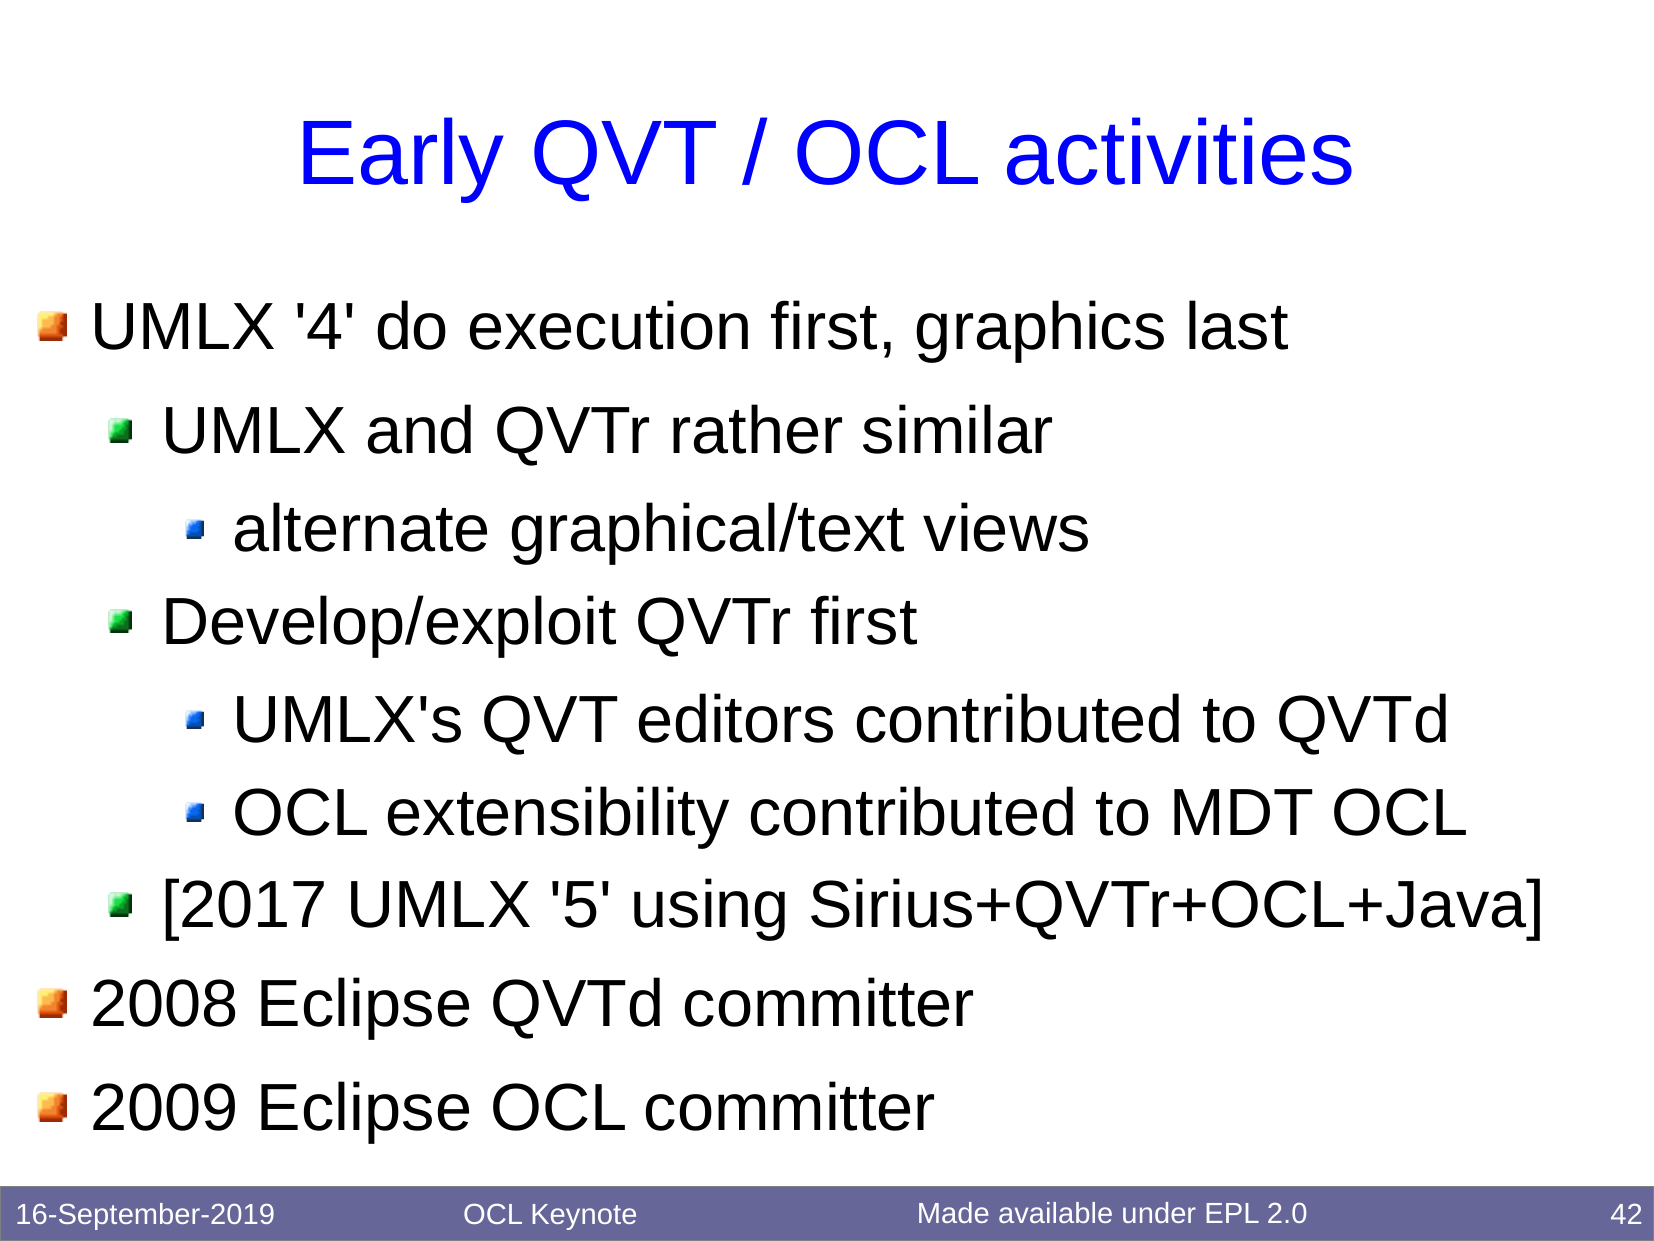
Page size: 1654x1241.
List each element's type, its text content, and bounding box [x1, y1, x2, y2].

title Early QVT / OCL activities [82, 49, 1571, 257]
list UMLX '4' do execution first, graphics last UMLX and QVTr rather similar alternate graphical/text views Develop/exploit QVTr first UMLX's QVT editors contributed to QVTd OCL extensibility contributed to MDT OCL [2017 UMLX '5' using Sirius+QVTr+OCL+Java] 2008 Eclipse QVTd committer 2009 Eclipse OCL committer [19, 288, 1654, 1145]
